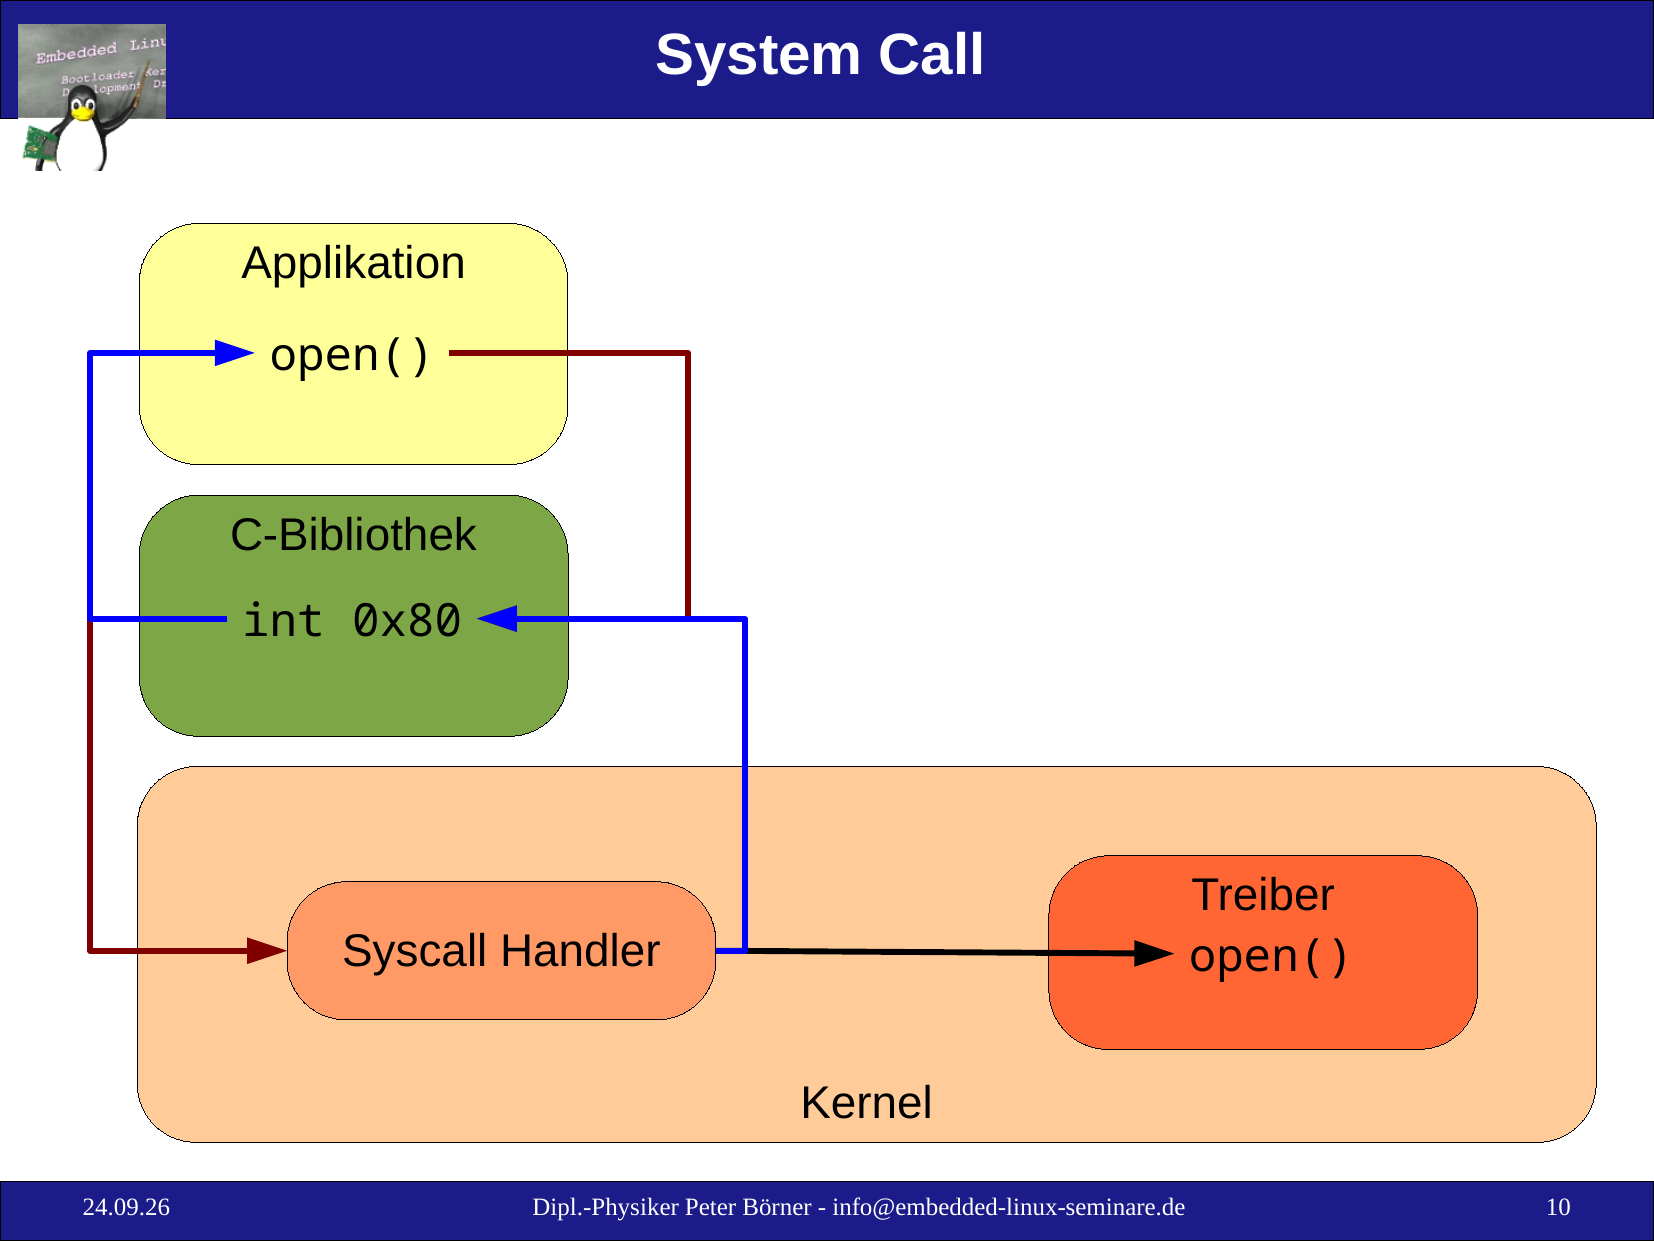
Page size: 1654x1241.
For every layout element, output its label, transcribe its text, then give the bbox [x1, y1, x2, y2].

text_box Treiber [1048, 855, 1478, 1050]
text_box open() [254, 318, 450, 387]
title System Call [76, 19, 1565, 89]
text_box Kernel [137, 766, 1597, 1143]
text_box Syscall Handler [287, 881, 716, 1020]
picture [18, 24, 166, 171]
text_box C-Bibliothek [139, 495, 569, 618]
text_box C-Bibliothek [139, 619, 569, 737]
text_box Kernel [137, 766, 742, 950]
text_box open() [1174, 919, 1369, 988]
text_box Applikation [139, 354, 568, 465]
text_box int 0x80 [227, 584, 477, 653]
text_box Applikation [139, 223, 568, 352]
